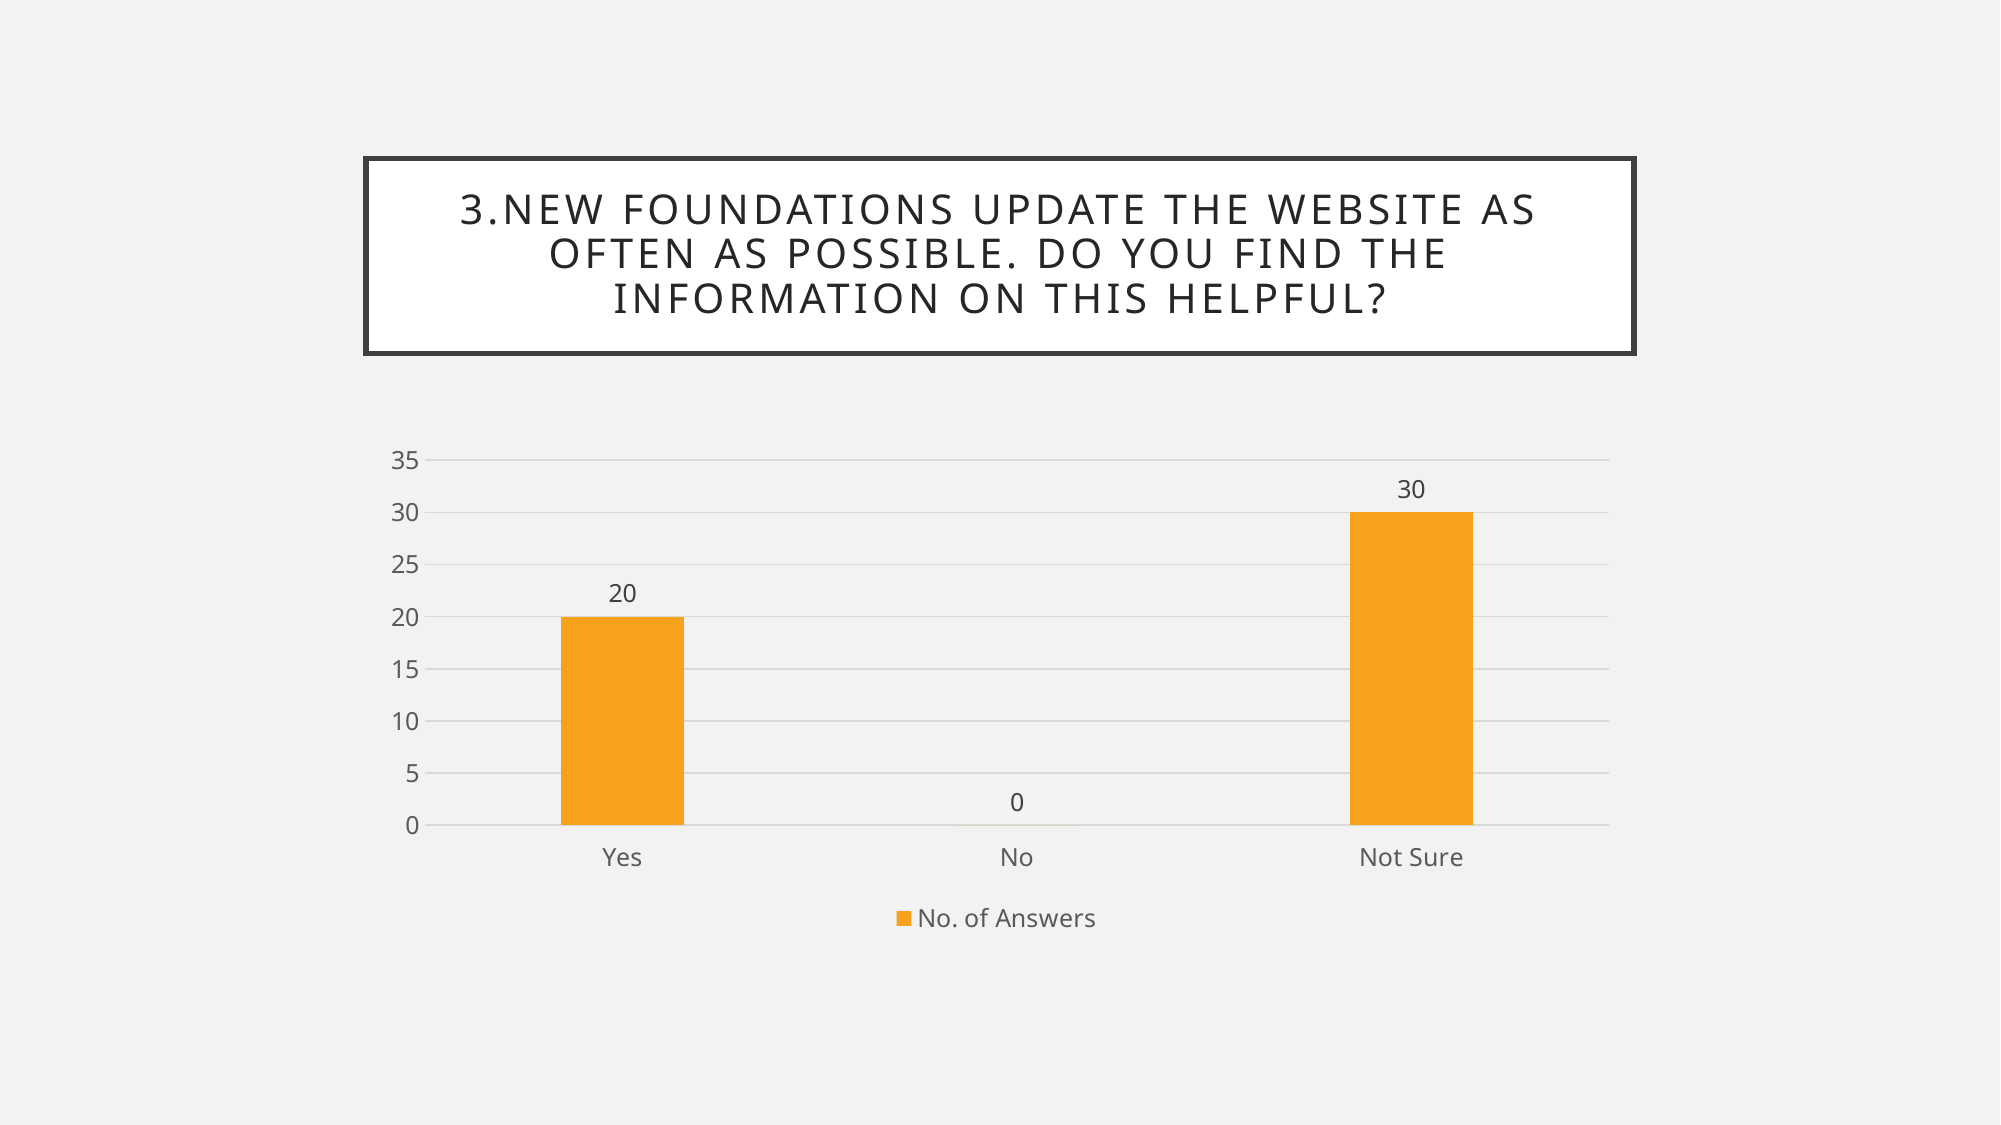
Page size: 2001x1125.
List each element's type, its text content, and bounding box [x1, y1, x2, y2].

title 3.New foundations update the website as often as possible. Do you find the information on this helpful? [366, 158, 1634, 354]
chart [365, 432, 1635, 942]
